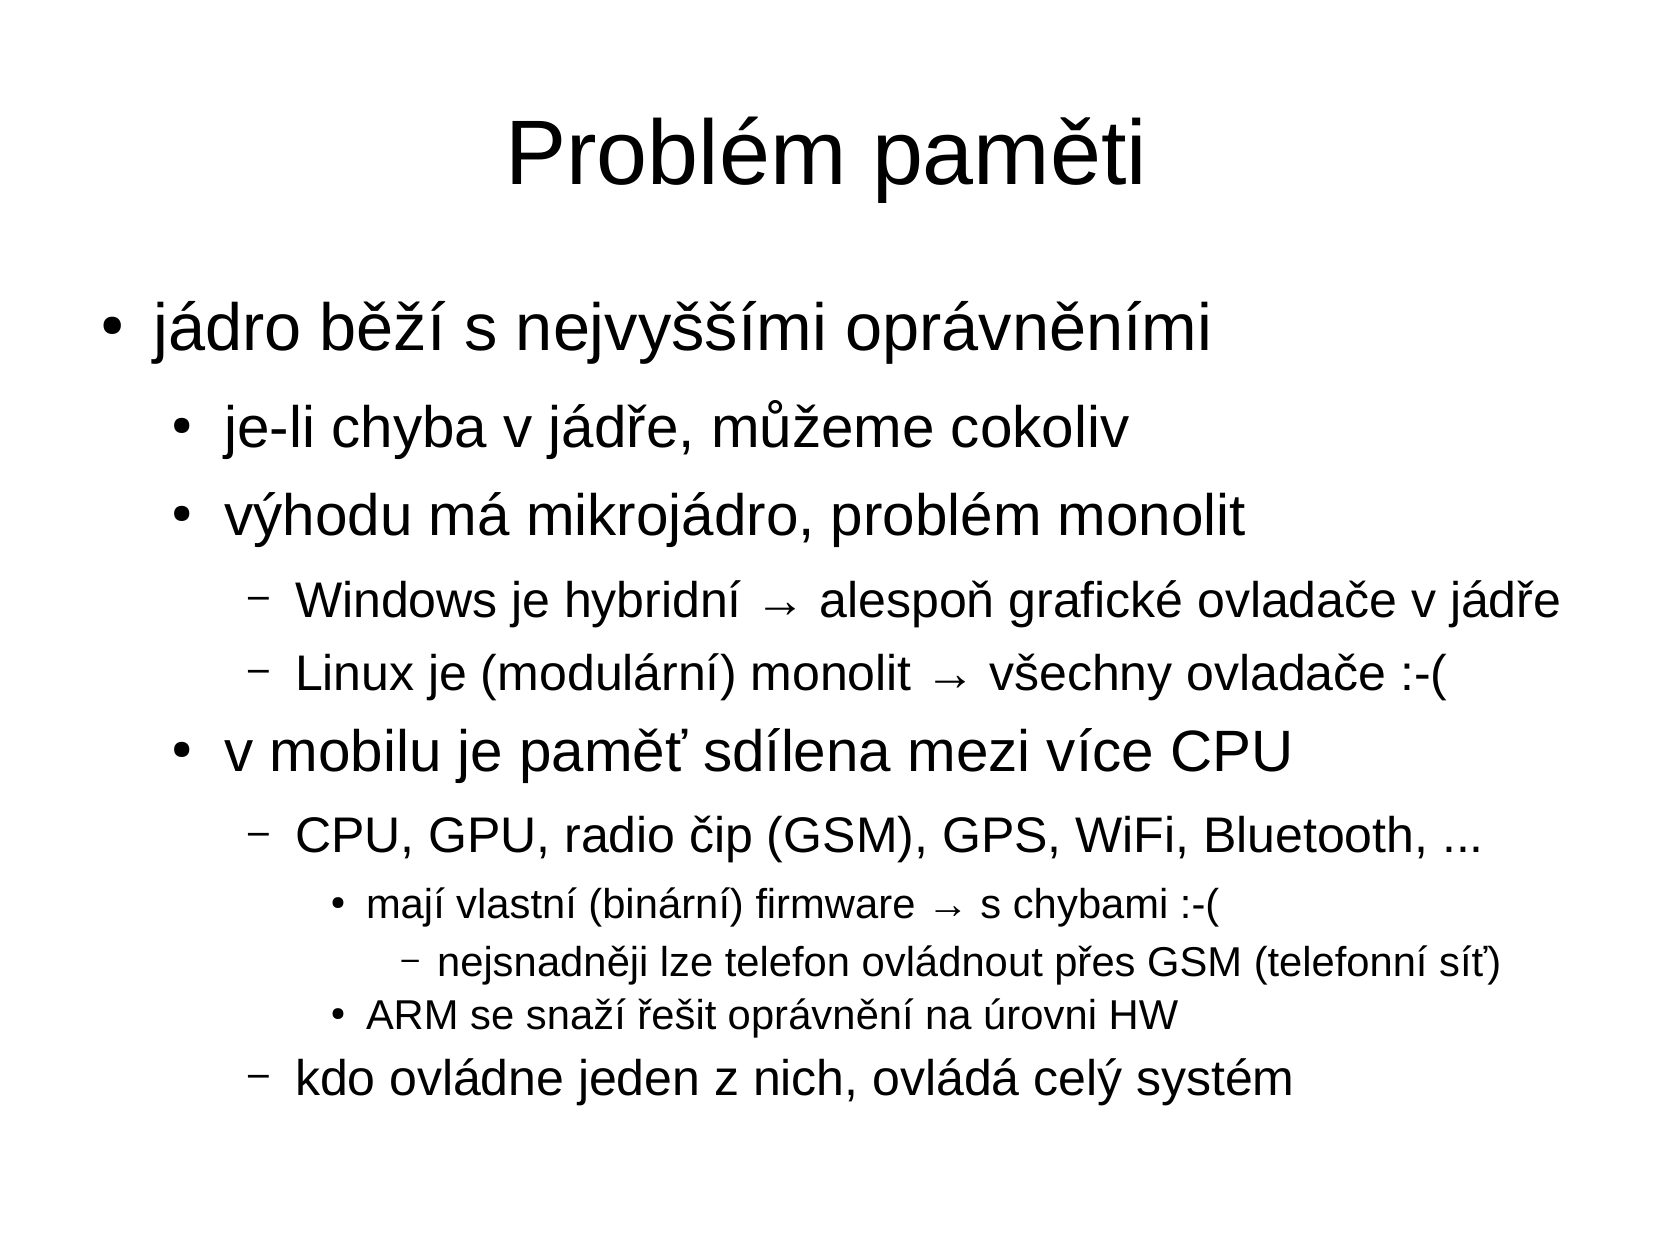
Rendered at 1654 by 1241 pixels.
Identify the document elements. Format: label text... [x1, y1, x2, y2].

title Problém paměti [82, 49, 1571, 257]
list jádro běží s nejvyššími oprávněními je-li chyba v jádře, můžeme cokoliv výhodu má mikrojádro, problém monolit Windows je hybridní → alespoň grafické ovladače v jádře Linux je (modulární) monolit → všechny ovladače :-( v mobilu je paměť sdílena mezi více CPU CPU, GPU, radio čip (GSM), GPS, WiFi, Bluetooth, ... mají vlastní (binární) firmware → s chybami :-( nejsnadněji lze telefon ovládnout přes GSM (telefonní síť) ARM se snaží řešit oprávnění na úrovni HW kdo ovládne jeden z nich, ovládá celý systém [82, 290, 1571, 1106]
